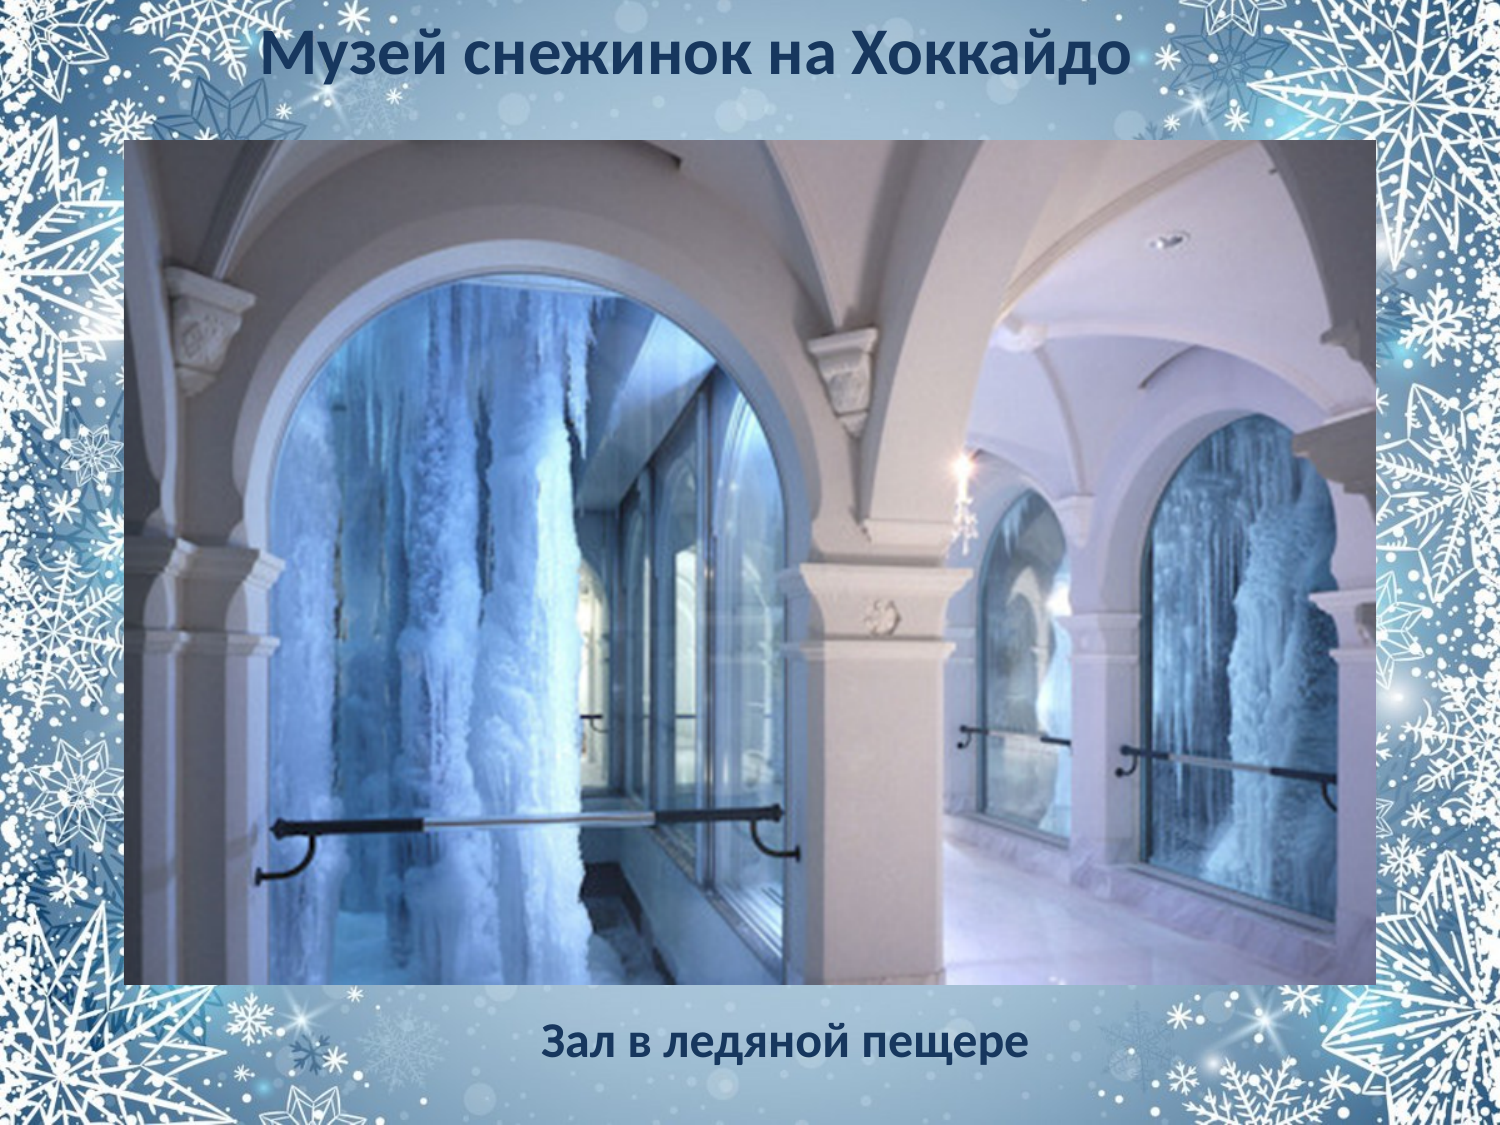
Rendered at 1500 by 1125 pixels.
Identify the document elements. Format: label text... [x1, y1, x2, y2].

text_box Зал в ледяной пещере [277, 999, 1294, 1076]
text_box Музей снежинок на Хоккайдо [123, 0, 1270, 96]
picture [0, 0, 1500, 1125]
